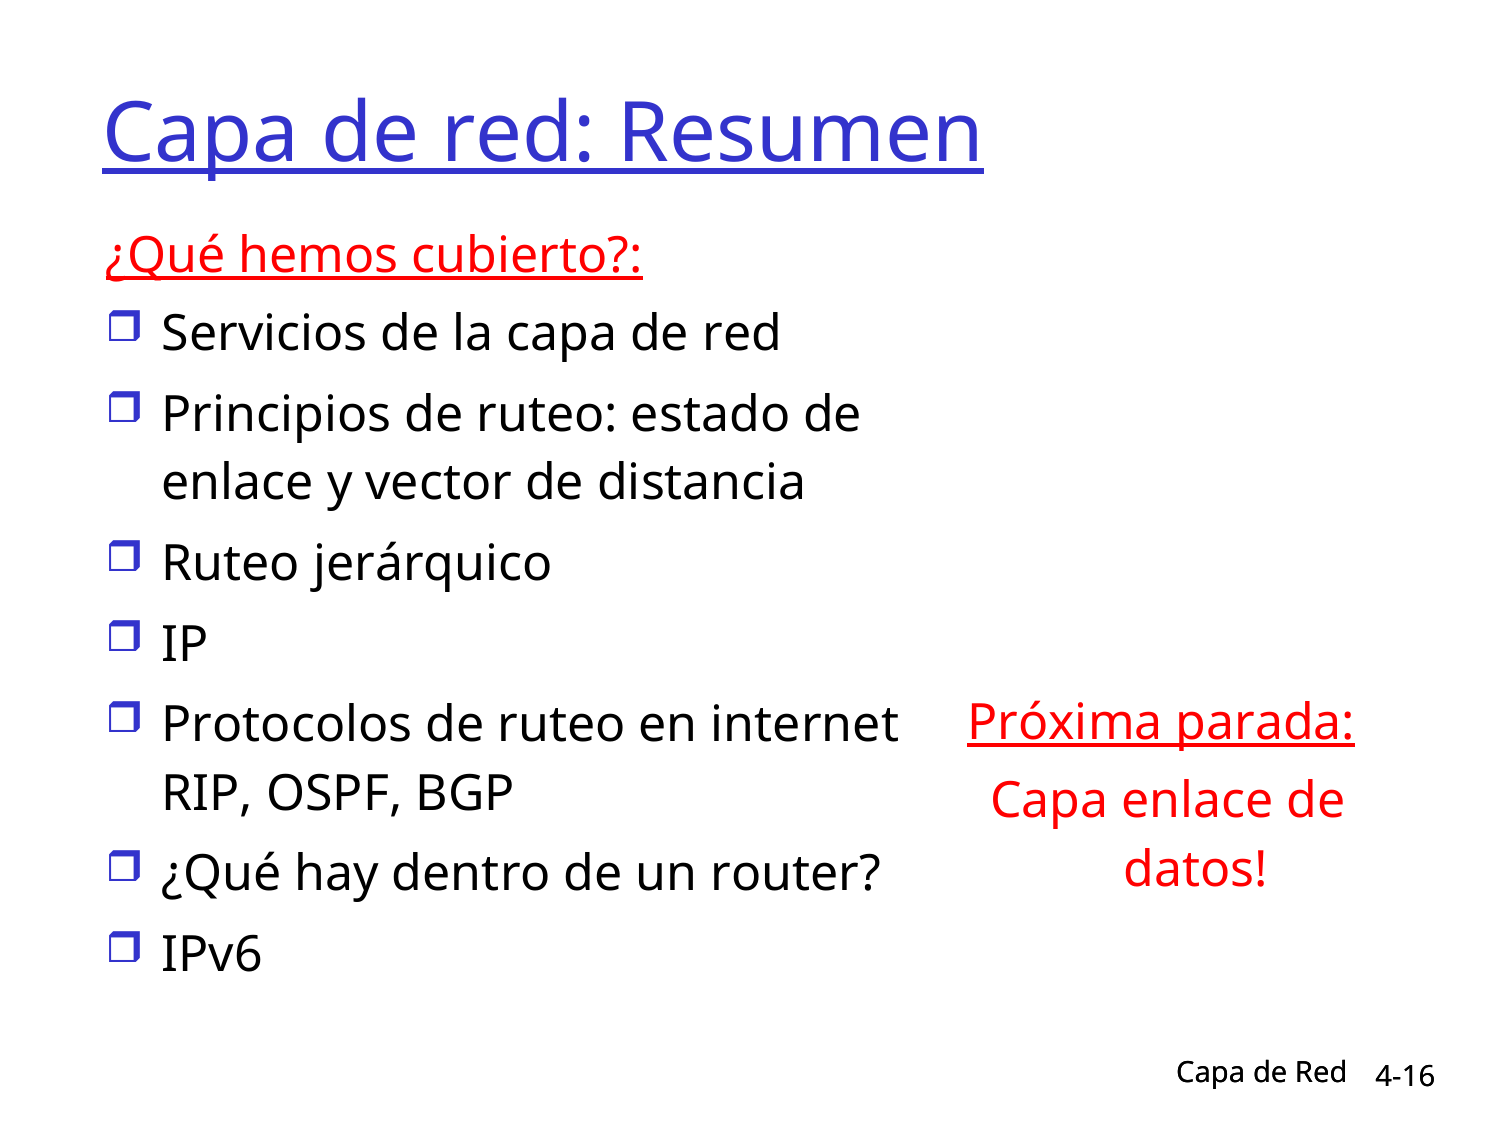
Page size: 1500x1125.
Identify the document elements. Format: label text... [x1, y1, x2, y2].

list ¿Qué hemos cubierto?: Servicios de la capa de red Principios de ruteo: estado de enlace y vector de distancia Ruteo jerárquico IP Protocolos de ruteo en internet RIP, OSPF, BGP ¿Qué hay dentro de un router? IPv6 [90, 215, 950, 1003]
list Próxima parada: Capa enlace de datos! [950, 682, 1406, 942]
text_box 4-5 [1339, 1050, 1451, 1125]
title Capa de red: Resumen [87, 37, 1363, 225]
text_box Capa de Red [887, 1049, 1363, 1097]
